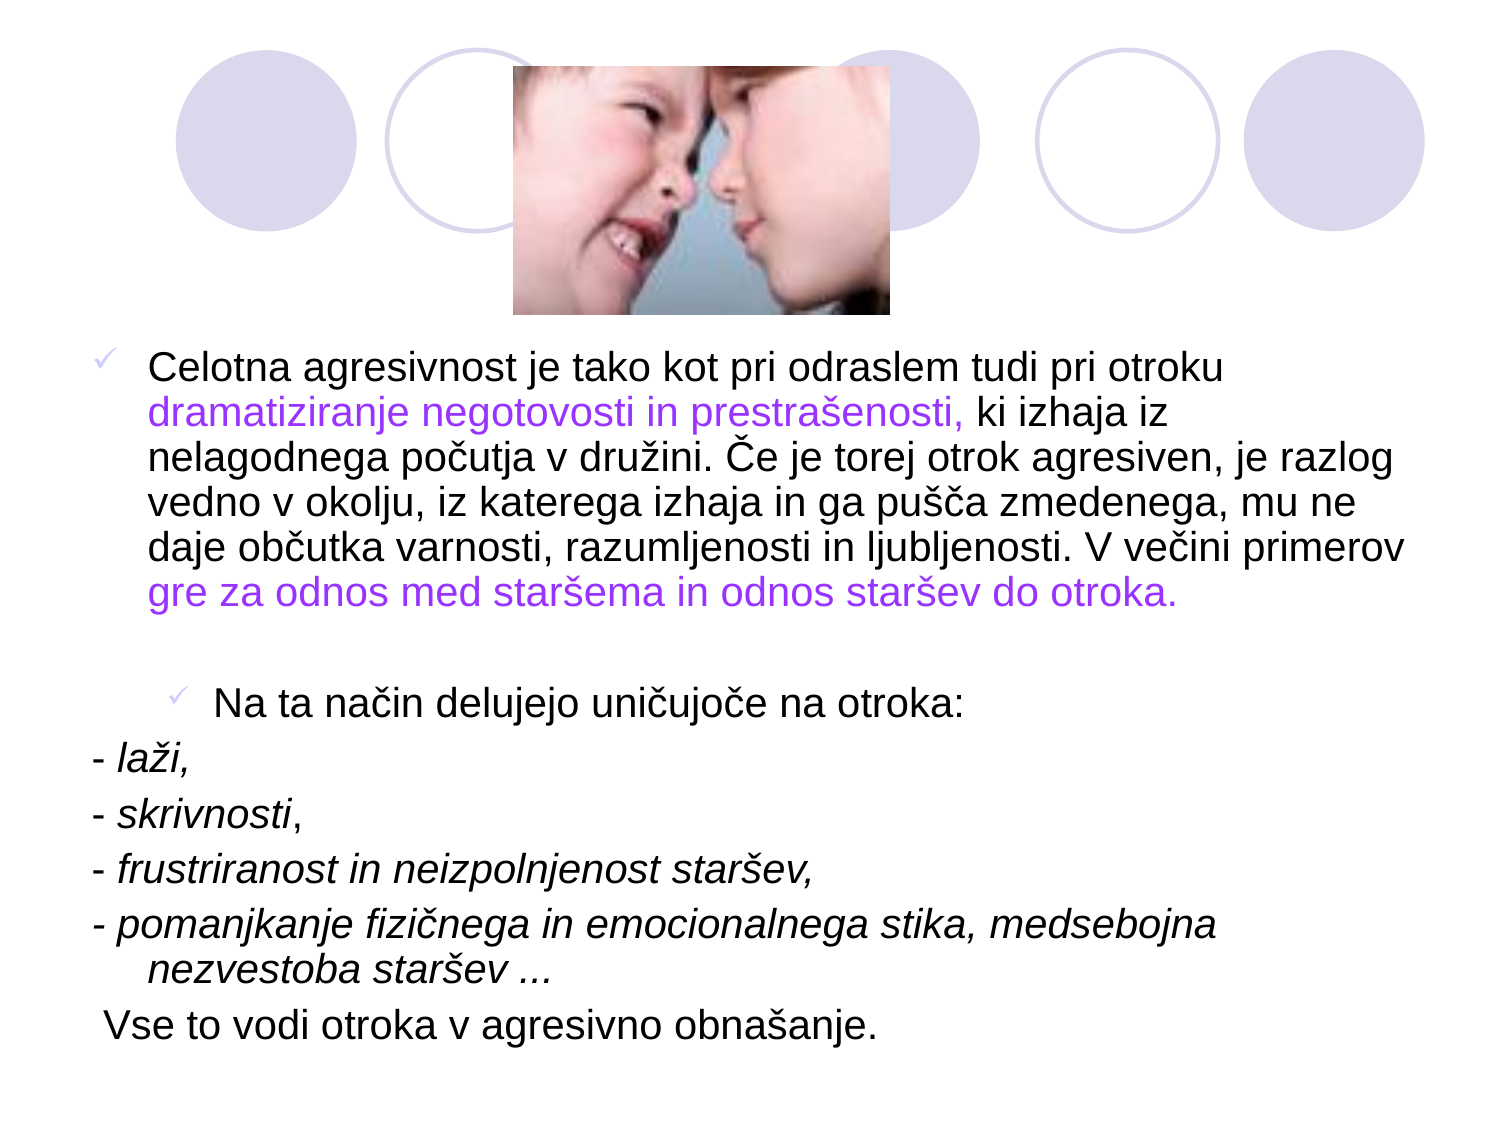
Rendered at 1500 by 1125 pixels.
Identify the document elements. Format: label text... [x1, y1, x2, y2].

list Celotna agresivnost je tako kot pri odraslem tudi pri otroku dramatiziranje negotovosti in prestrašenosti, ki izhaja iz nelagodnega počutja v družini. Če je torej otrok agresiven, je razlog vedno v okolju, iz katerega izhaja in ga pušča zmedenega, mu ne daje občutka varnosti, razumljenosti in ljubljenosti. V večini primerov gre za odnos med staršema in odnos staršev do otroka. Na ta način delujejo uničujoče na otroka: - laži, - skrivnosti, - frustriranost in neizpolnjenost staršev, - pomanjkanje fizičnega in emocionalnega stika, medsebojna nezvestoba staršev ... Vse to vodi otroka v agresivno obnašanje. [76, 338, 1427, 1082]
picture [513, 66, 890, 315]
